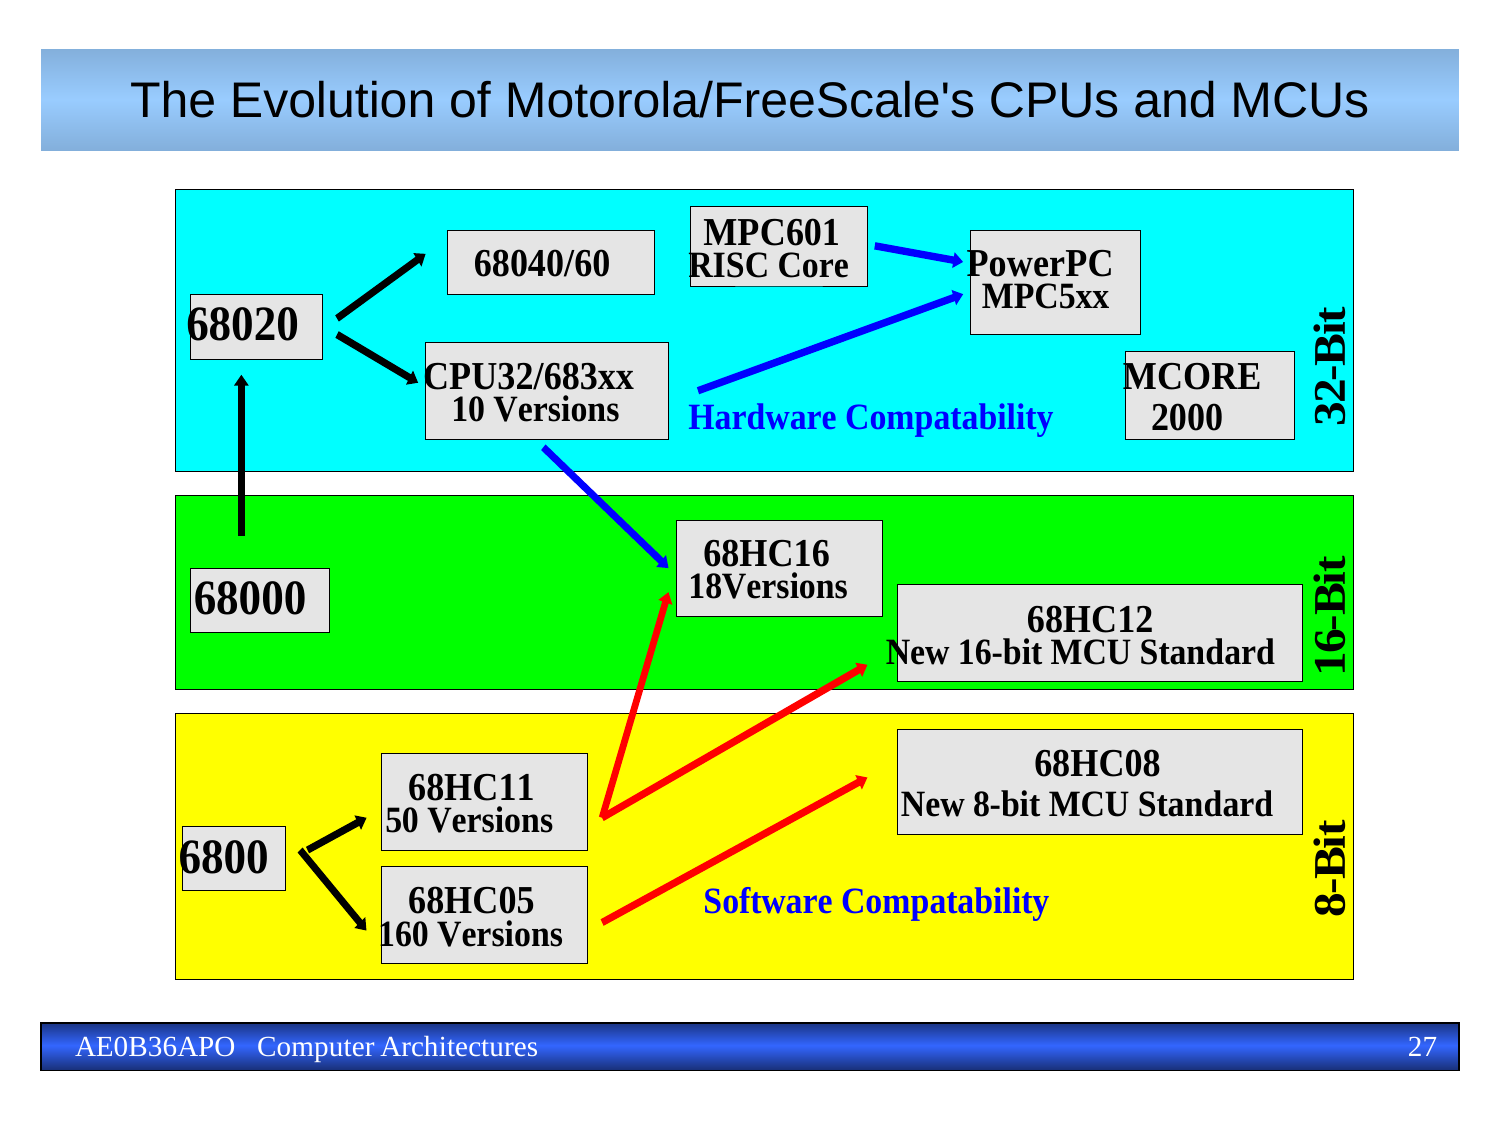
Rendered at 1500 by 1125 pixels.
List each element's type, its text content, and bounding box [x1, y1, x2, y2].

title The Evolution of Motorola/FreeScale's CPUs and MCUs [41, 49, 1459, 151]
chart [129, 151, 1371, 1010]
